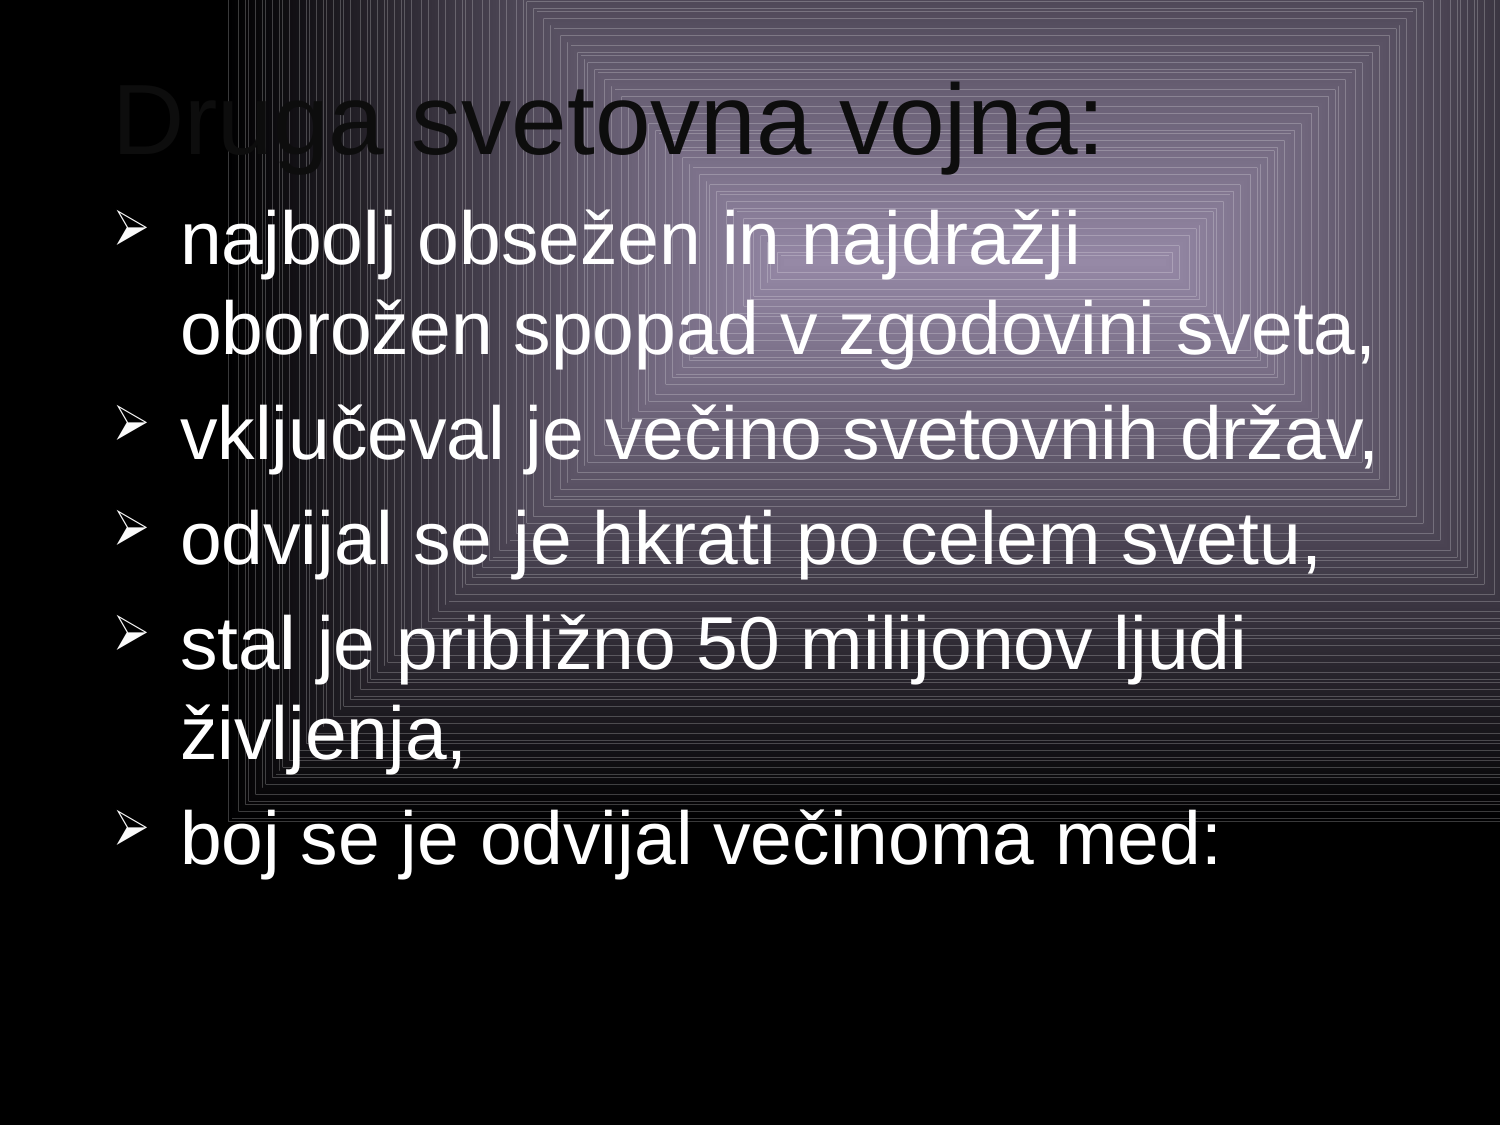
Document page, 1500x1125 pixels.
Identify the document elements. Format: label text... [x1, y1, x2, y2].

list Druga svetovna vojna: najbolj obsežen in najdražji oborožen spopad v zgodovini sveta, vključeval je večino svetovnih držav, odvijal se je hkrati po celem svetu, stal je približno 50 milijonov ljudi življenja, boj se je odvijal večinoma med: [75, 46, 1425, 1090]
